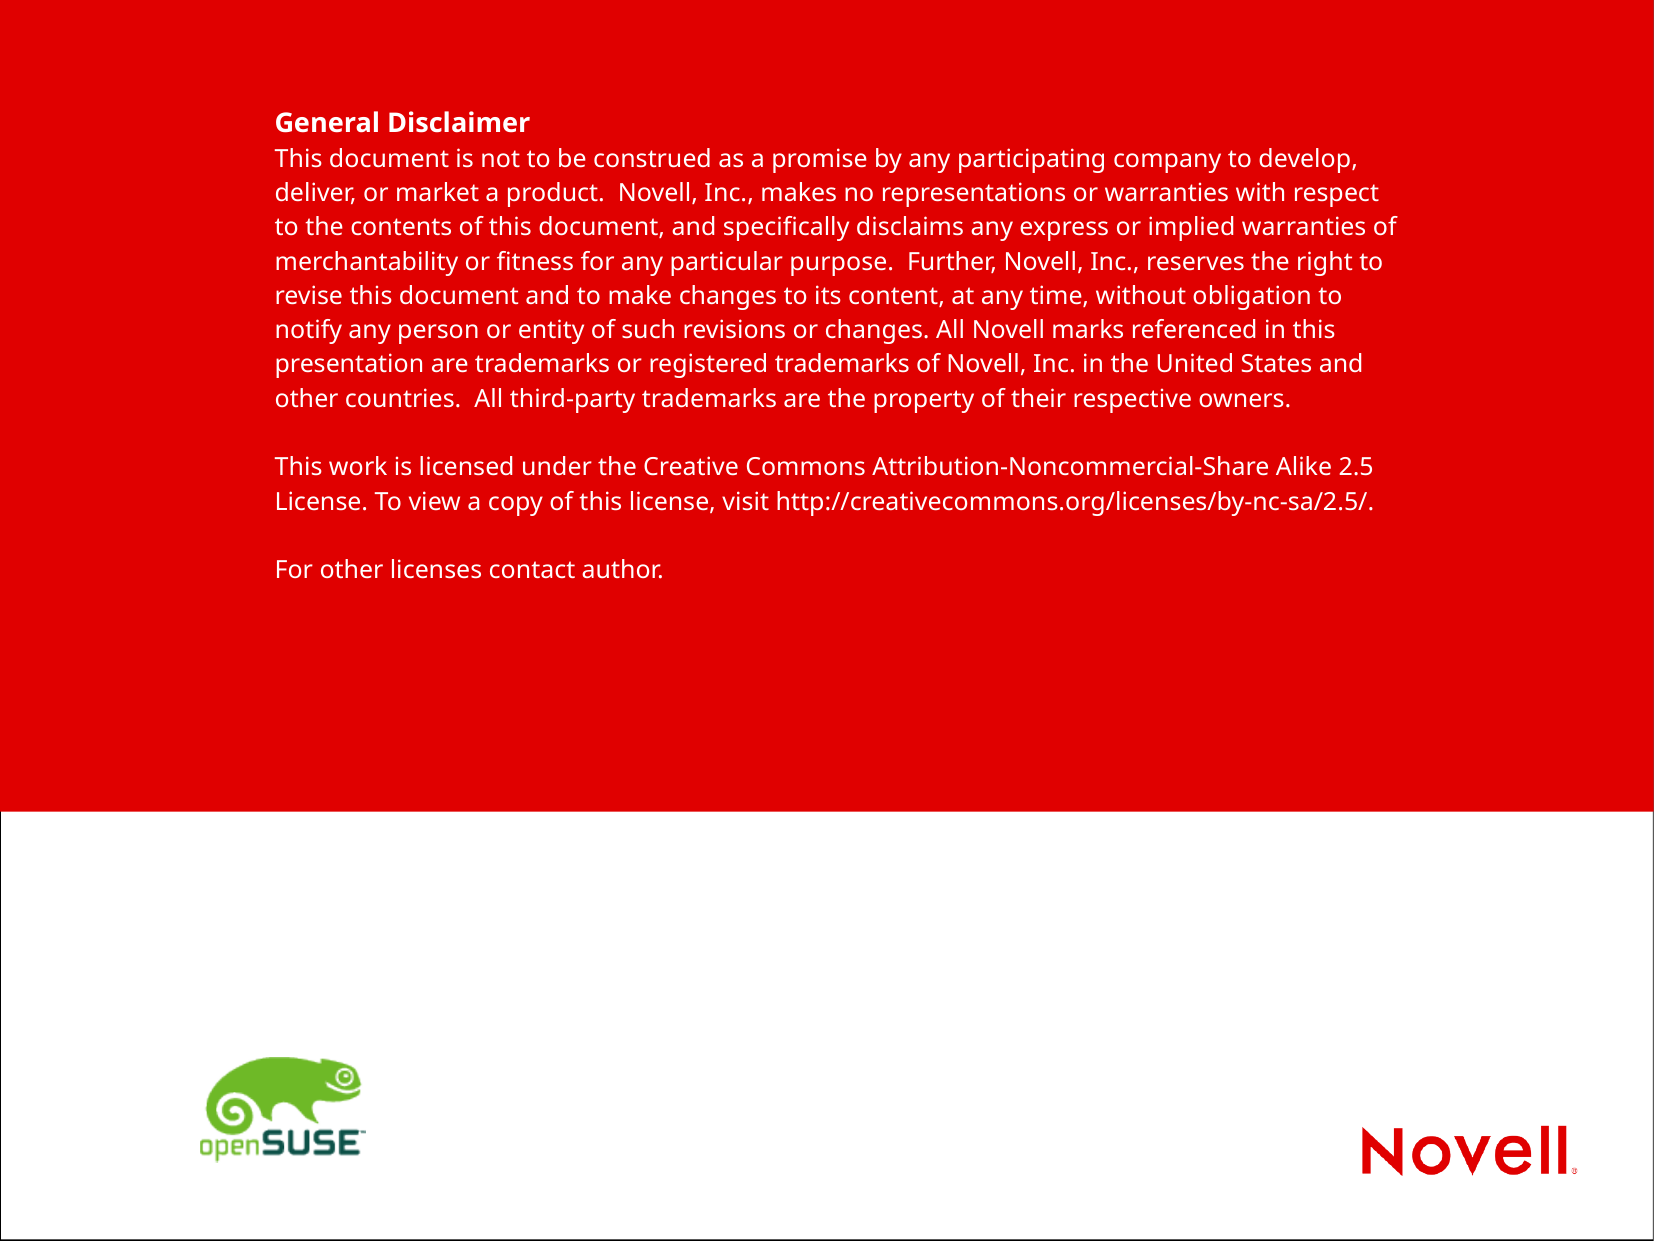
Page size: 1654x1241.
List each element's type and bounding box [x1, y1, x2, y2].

picture [1352, 1117, 1586, 1184]
picture [200, 1057, 366, 1163]
